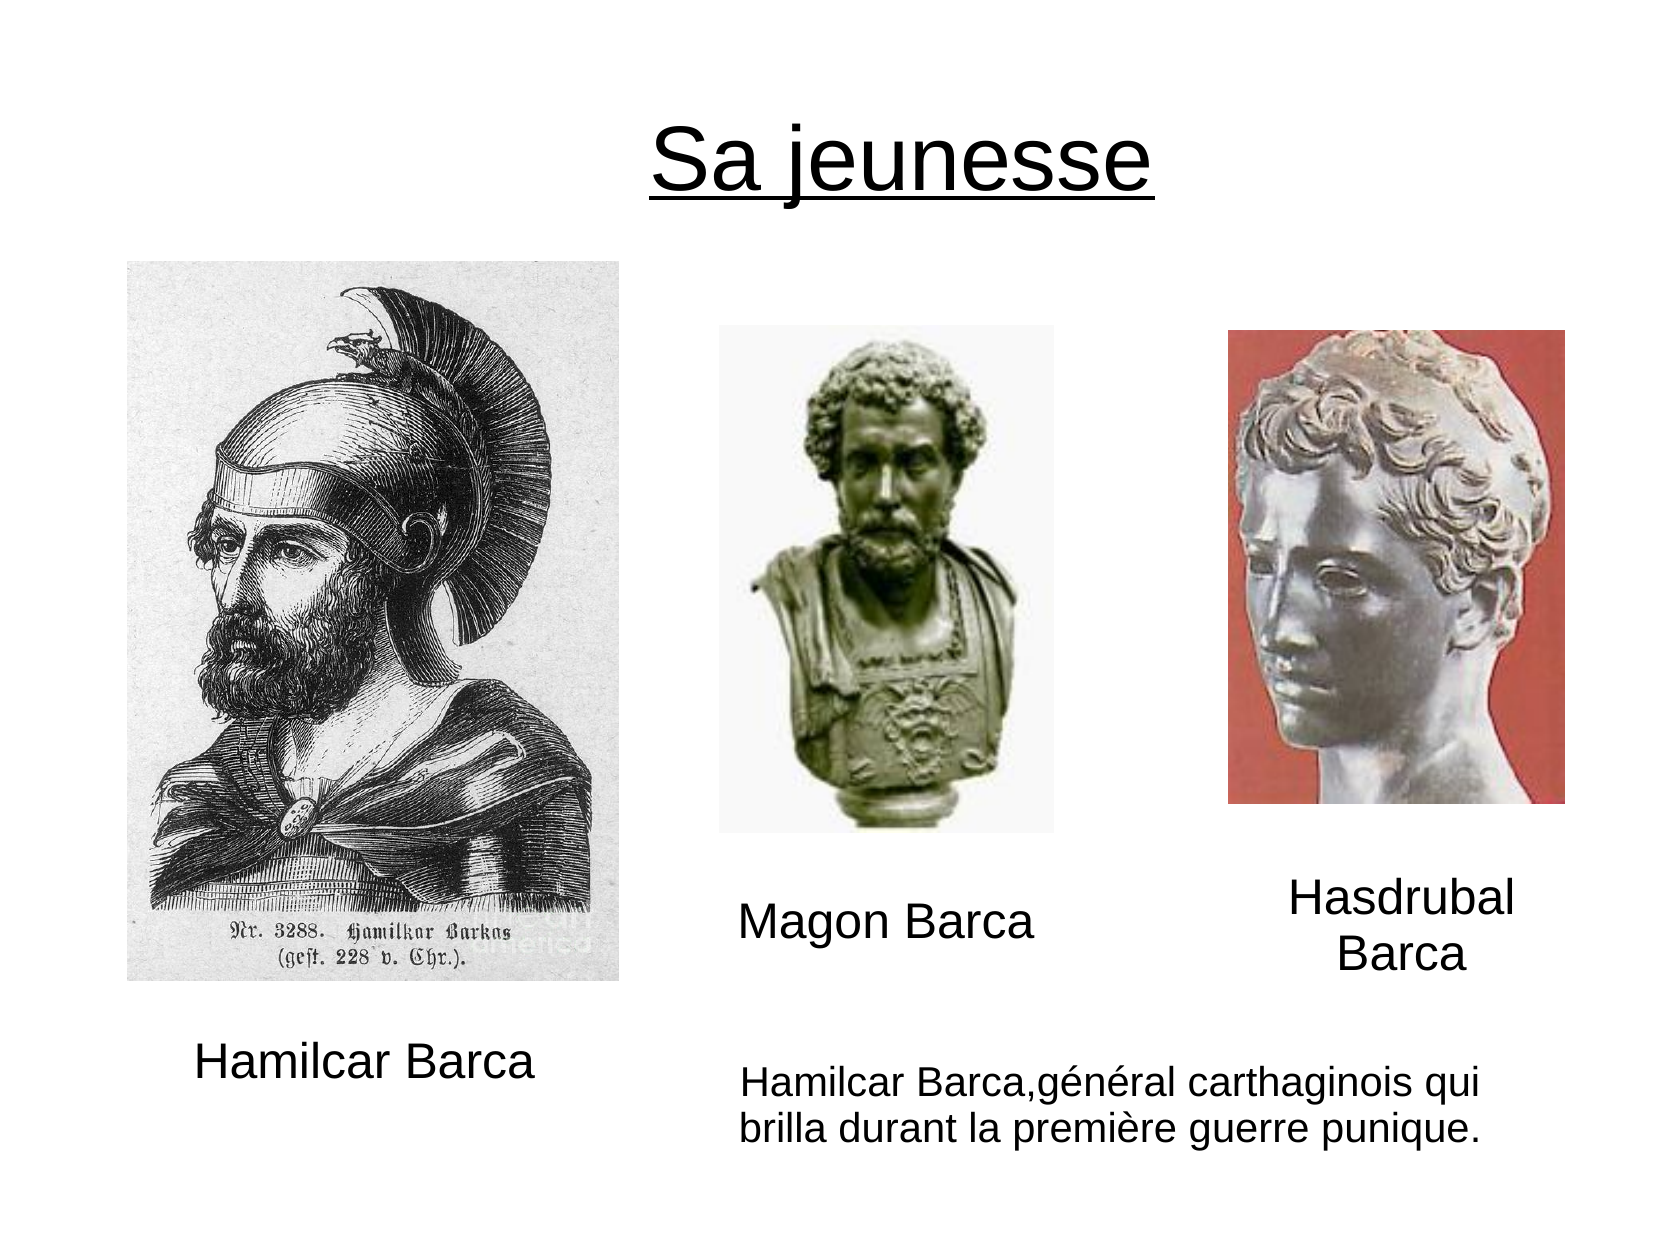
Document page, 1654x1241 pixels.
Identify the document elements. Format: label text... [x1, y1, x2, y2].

picture [719, 325, 1054, 833]
picture [1228, 330, 1565, 804]
text_box Magon Barca [720, 885, 1052, 957]
text_box Hamilcar Barca [116, 1025, 613, 1097]
title Sa jeunesse [157, 55, 1647, 263]
text_box Hasdrubal Barca [1218, 862, 1585, 989]
text_box Hamilcar Barca,général carthaginois qui brilla durant la première guerre punique. [708, 1051, 1512, 1159]
picture [127, 261, 619, 981]
